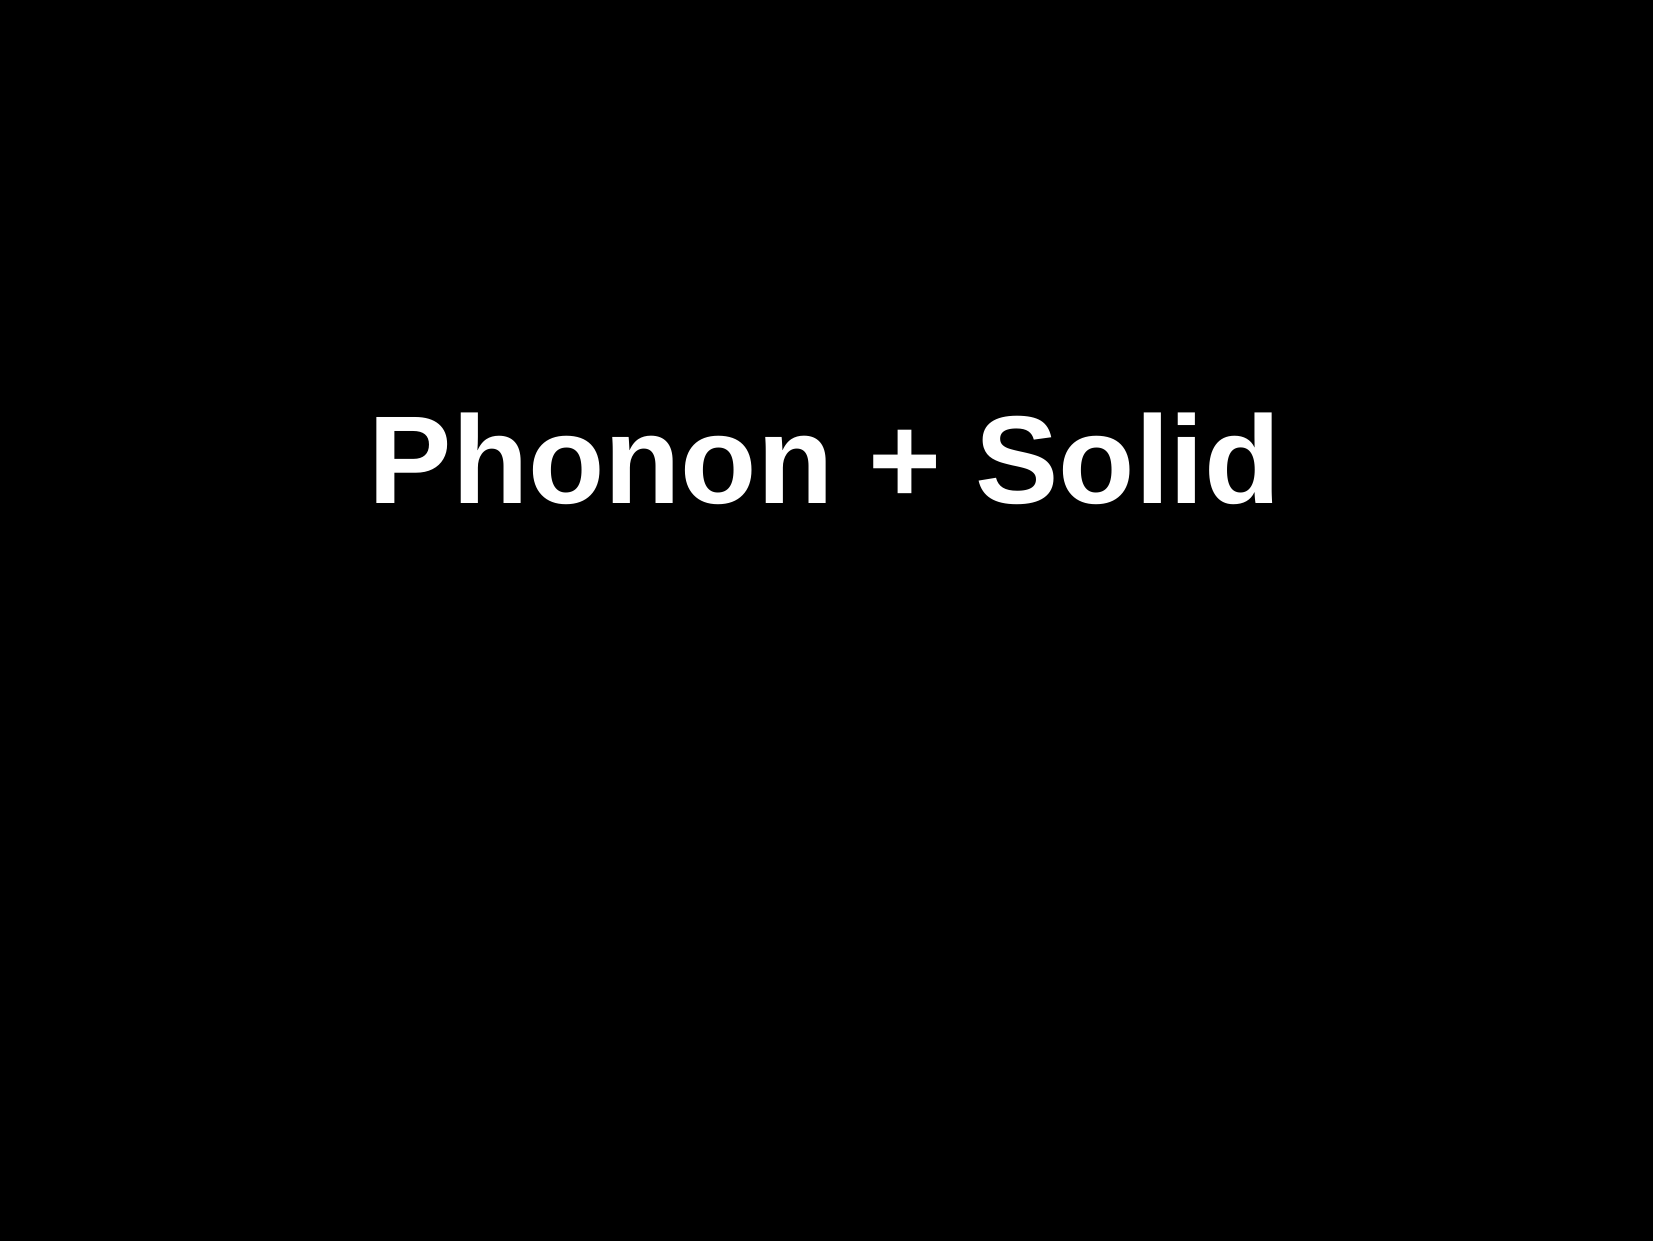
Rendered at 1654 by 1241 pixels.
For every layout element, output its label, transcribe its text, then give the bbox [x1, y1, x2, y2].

text_box Phonon + Solid [75, 75, 1576, 538]
